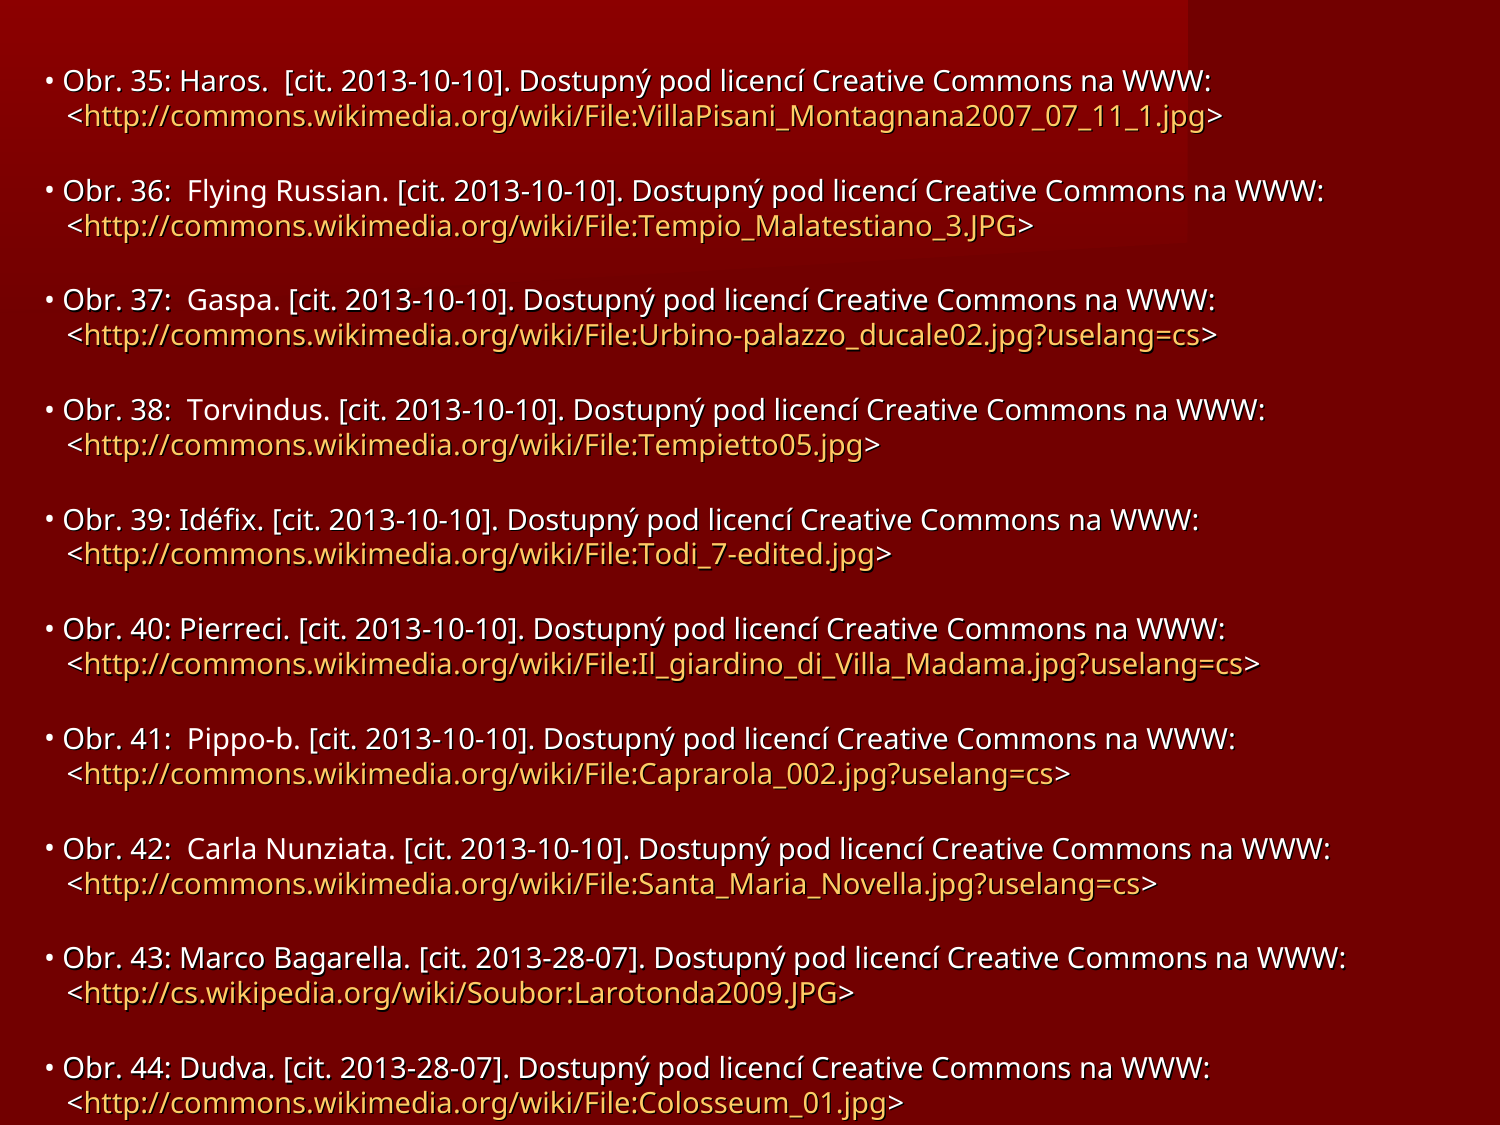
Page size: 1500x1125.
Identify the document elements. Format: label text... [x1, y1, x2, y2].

text_box Obr. 35: Haros. [cit. 2013-10-10]. Dostupný pod licencí Creative Commons na WWW: <http://commons.wikimedia.org/wiki/File:VillaPisani_Montagnana2007_07_11_1.jpg> Obr. 36: Flying Russian. [cit. 2013-10-10]. Dostupný pod licencí Creative Commons na WWW: <http://commons.wikimedia.org/wiki/File:Tempio_Malatestiano_3.JPG> Obr. 37: Gaspa. [cit. 2013-10-10]. Dostupný pod licencí Creative Commons na WWW: <http://commons.wikimedia.org/wiki/File:Urbino-palazzo_ducale02.jpg?uselang=cs> Obr. 38: Torvindus. [cit. 2013-10-10]. Dostupný pod licencí Creative Commons na WWW: <http://commons.wikimedia.org/wiki/File:Tempietto05.jpg> Obr. 39: Idéfix. [cit. 2013-10-10]. Dostupný pod licencí Creative Commons na WWW: <http://commons.wikimedia.org/wiki/File:Todi_7-edited.jpg> Obr. 40: Pierreci. [cit. 2013-10-10]. Dostupný pod licencí Creative Commons na WWW: <http://commons.wikimedia.org/wiki/File:Il_giardino_di_Villa_Madama.jpg?uselang=cs> Obr. 41: Pippo-b. [cit. 2013-10-10]. Dostupný pod licencí Creative Commons na WWW: <http://commons.wikimedia.org/wiki/File:Caprarola_002.jpg?uselang=cs> Obr. 42: Carla Nunziata. [cit. 2013-10-10]. Dostupný pod licencí Creative Commons na WWW: <http://commons.wikimedia.org/wiki/File:Santa_Maria_Novella.jpg?uselang=cs> Obr. 43: Marco Bagarella. [cit. 2013-28-07]. Dostupný pod licencí Creative Commons na WWW: <http://cs.wikipedia.org/wiki/Soubor:Larotonda2009.JPG> Obr. 44: Dudva. [cit. 2013-28-07]. Dostupný pod licencí Creative Commons na WWW: <http://commons.wikimedia.org/wiki/File:Colosseum_01.jpg> [29, 54, 1500, 1125]
